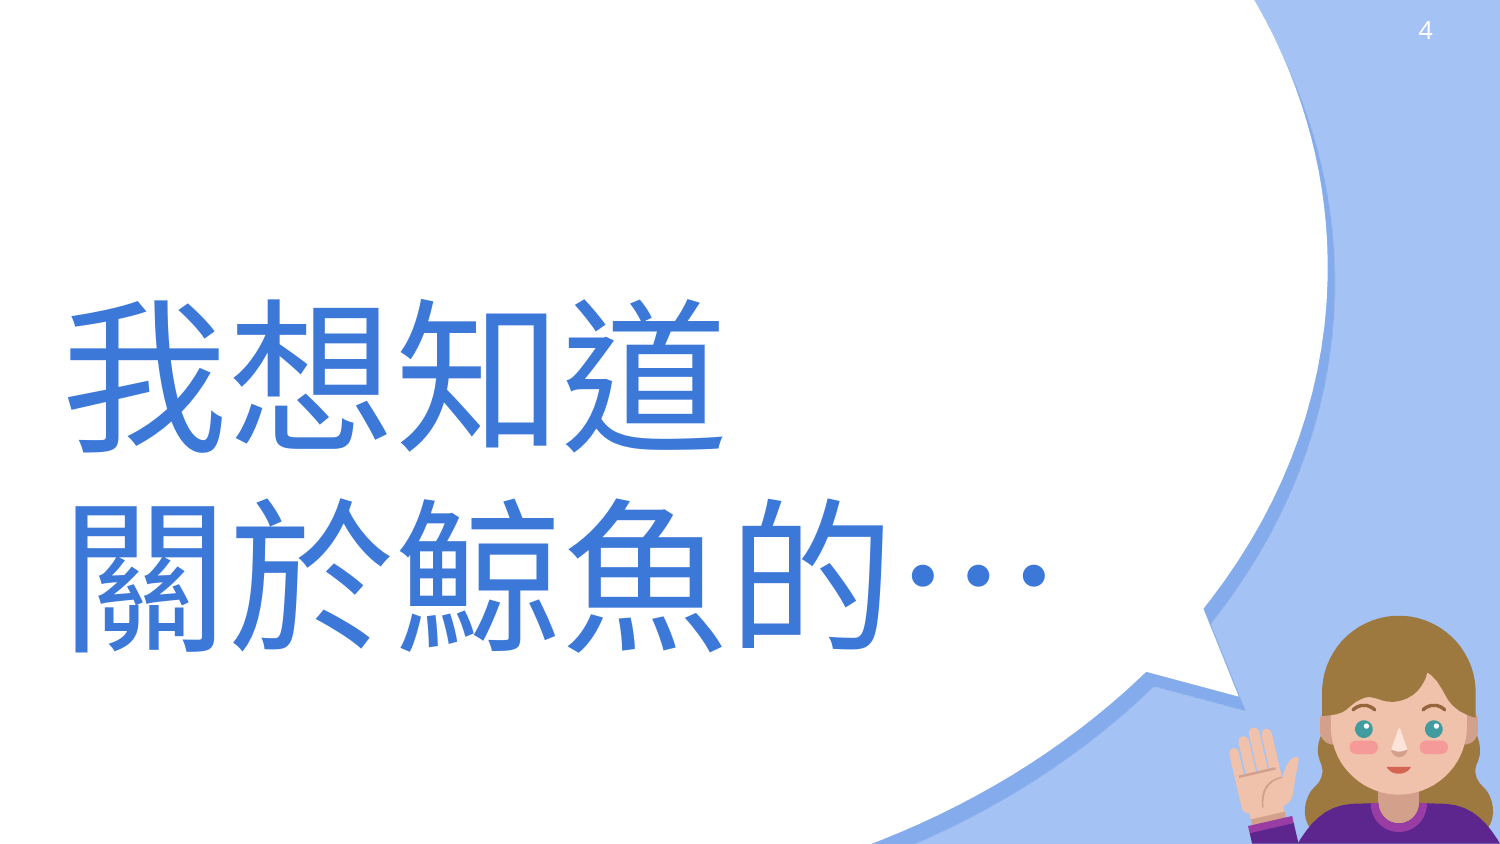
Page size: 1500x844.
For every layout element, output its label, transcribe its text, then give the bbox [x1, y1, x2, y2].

text_box 我想知道 關於鯨魚的… [46, 257, 1196, 449]
text_box [1229, 615, 1500, 844]
text_box 4 [1403, 0, 1494, 65]
